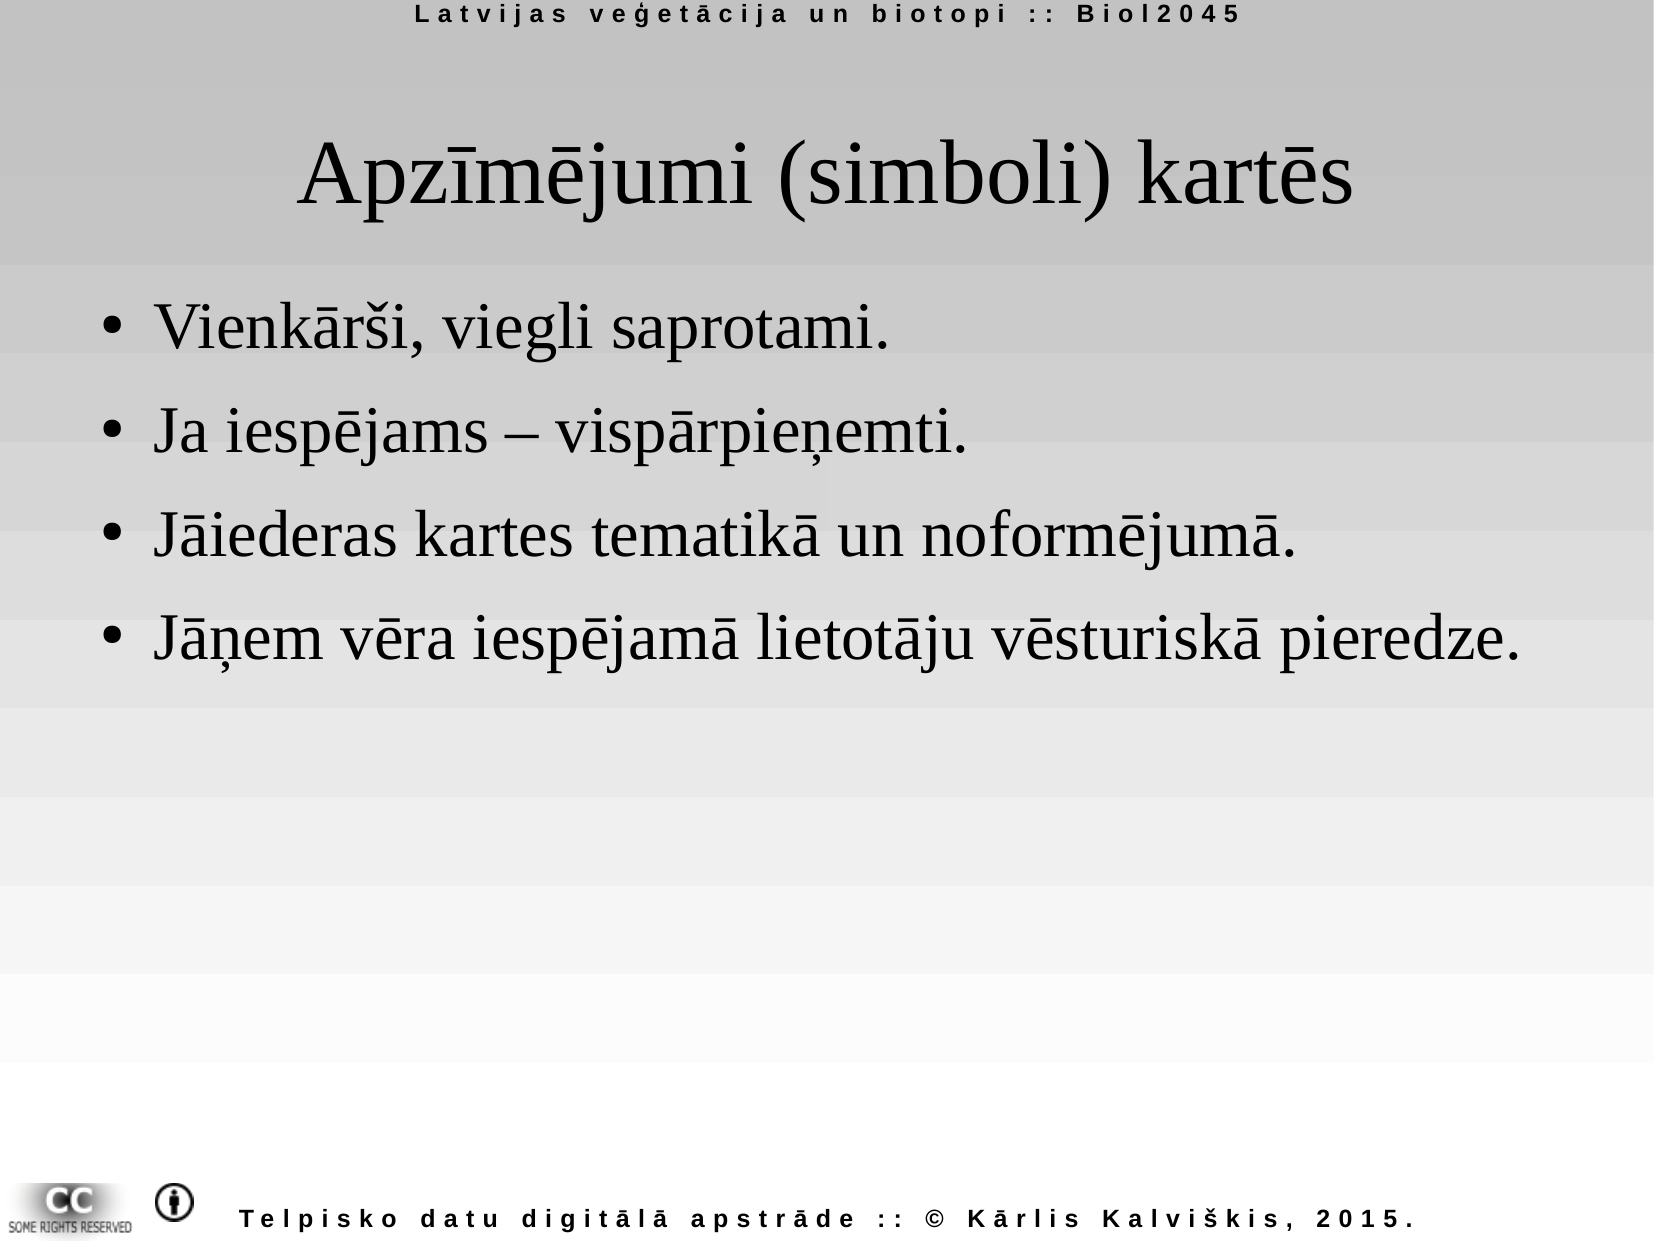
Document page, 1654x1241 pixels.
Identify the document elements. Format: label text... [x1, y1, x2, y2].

title Apzīmējumi (simboli) kartēs [29, 49, 1625, 296]
picture [0, 0, 1654, 1241]
list Vienkārši, viegli saprotami. Ja iespējams – vispārpieņemti. Jāiederas kartes tematikā un noformējumā. Jāņem vēra iespējamā lietotāju vēsturiskā pieredze. [82, 289, 1571, 1113]
